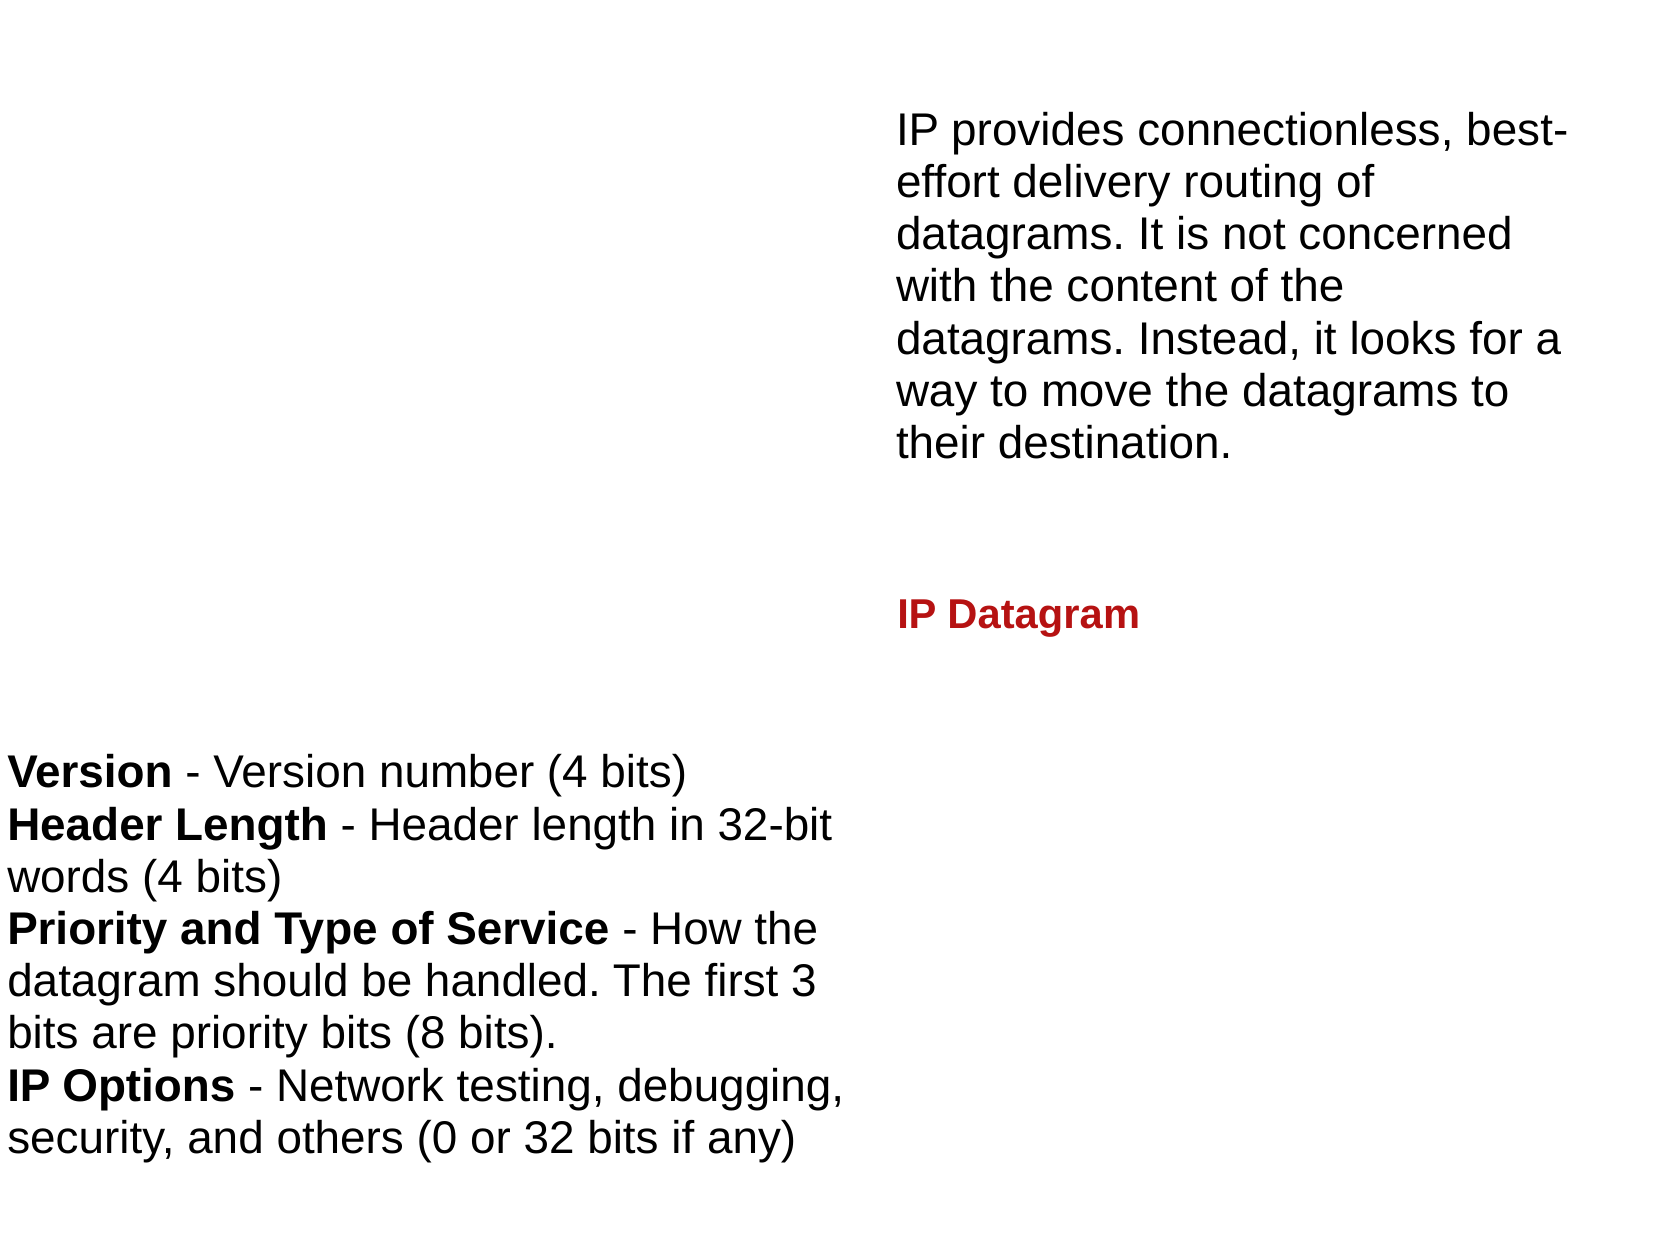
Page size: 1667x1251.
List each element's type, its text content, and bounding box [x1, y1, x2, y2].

text_box Version - Version number (4 bits) Header Length - Header length in 32-bit words (4 bits) Priority and Type of Service - How the datagram should be handled. The first 3 bits are priority bits (8 bits). IP Options - Network testing, debugging, security, and others (0 or 32 bits if any) [7, 685, 854, 1199]
text_box IP provides connectionless, best-effort delivery routing of datagrams. It is not concerned with the content of the datagrams. Instead, it looks for a way to move the datagrams to their destination. [896, 103, 1576, 469]
text_box IP Datagram [897, 590, 1160, 638]
